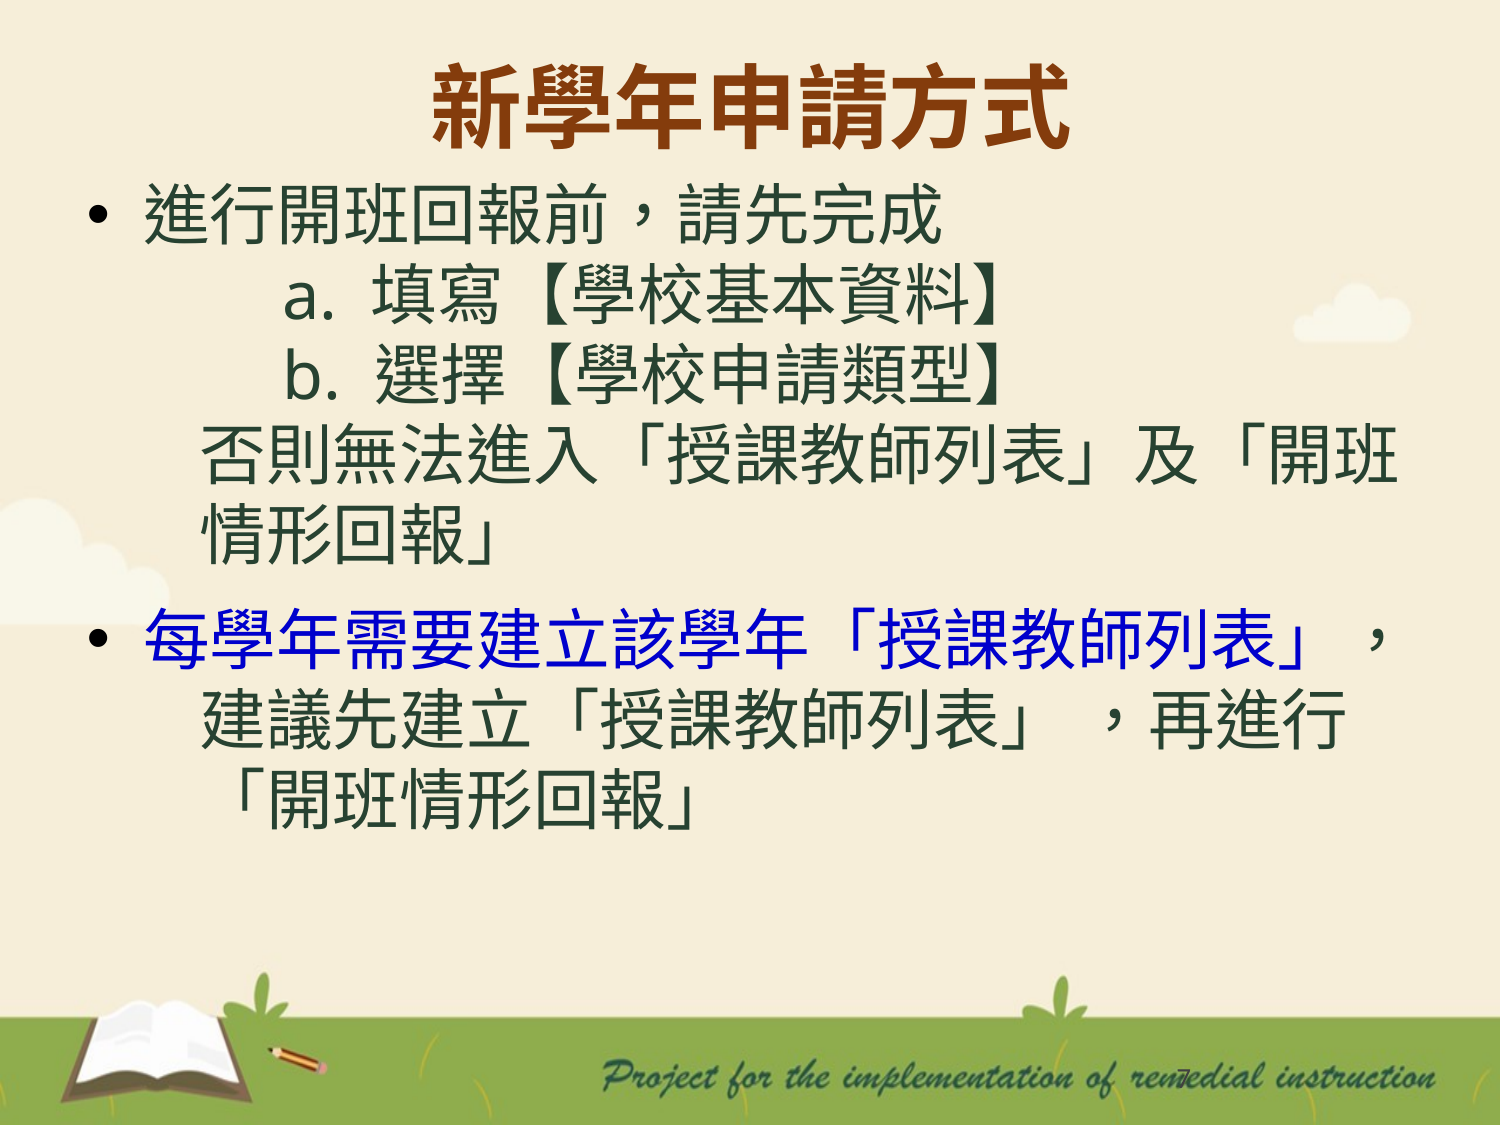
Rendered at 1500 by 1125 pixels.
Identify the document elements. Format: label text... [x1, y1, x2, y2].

text_box 進行開班回報前，請先完成 a. 填寫【學校基本資料】 b. 選擇【學校申請類型】 否則無法進入「授課教師列表」及「開班情形回報」 每學年需要建立該學年「授課教師列表」，建議先建立「授課教師列表」 ，再進行「開班情形回報」 [72, 178, 1430, 845]
text_box [1161, 1046, 1499, 1107]
title 新學年申請方式 [13, 45, 1491, 178]
